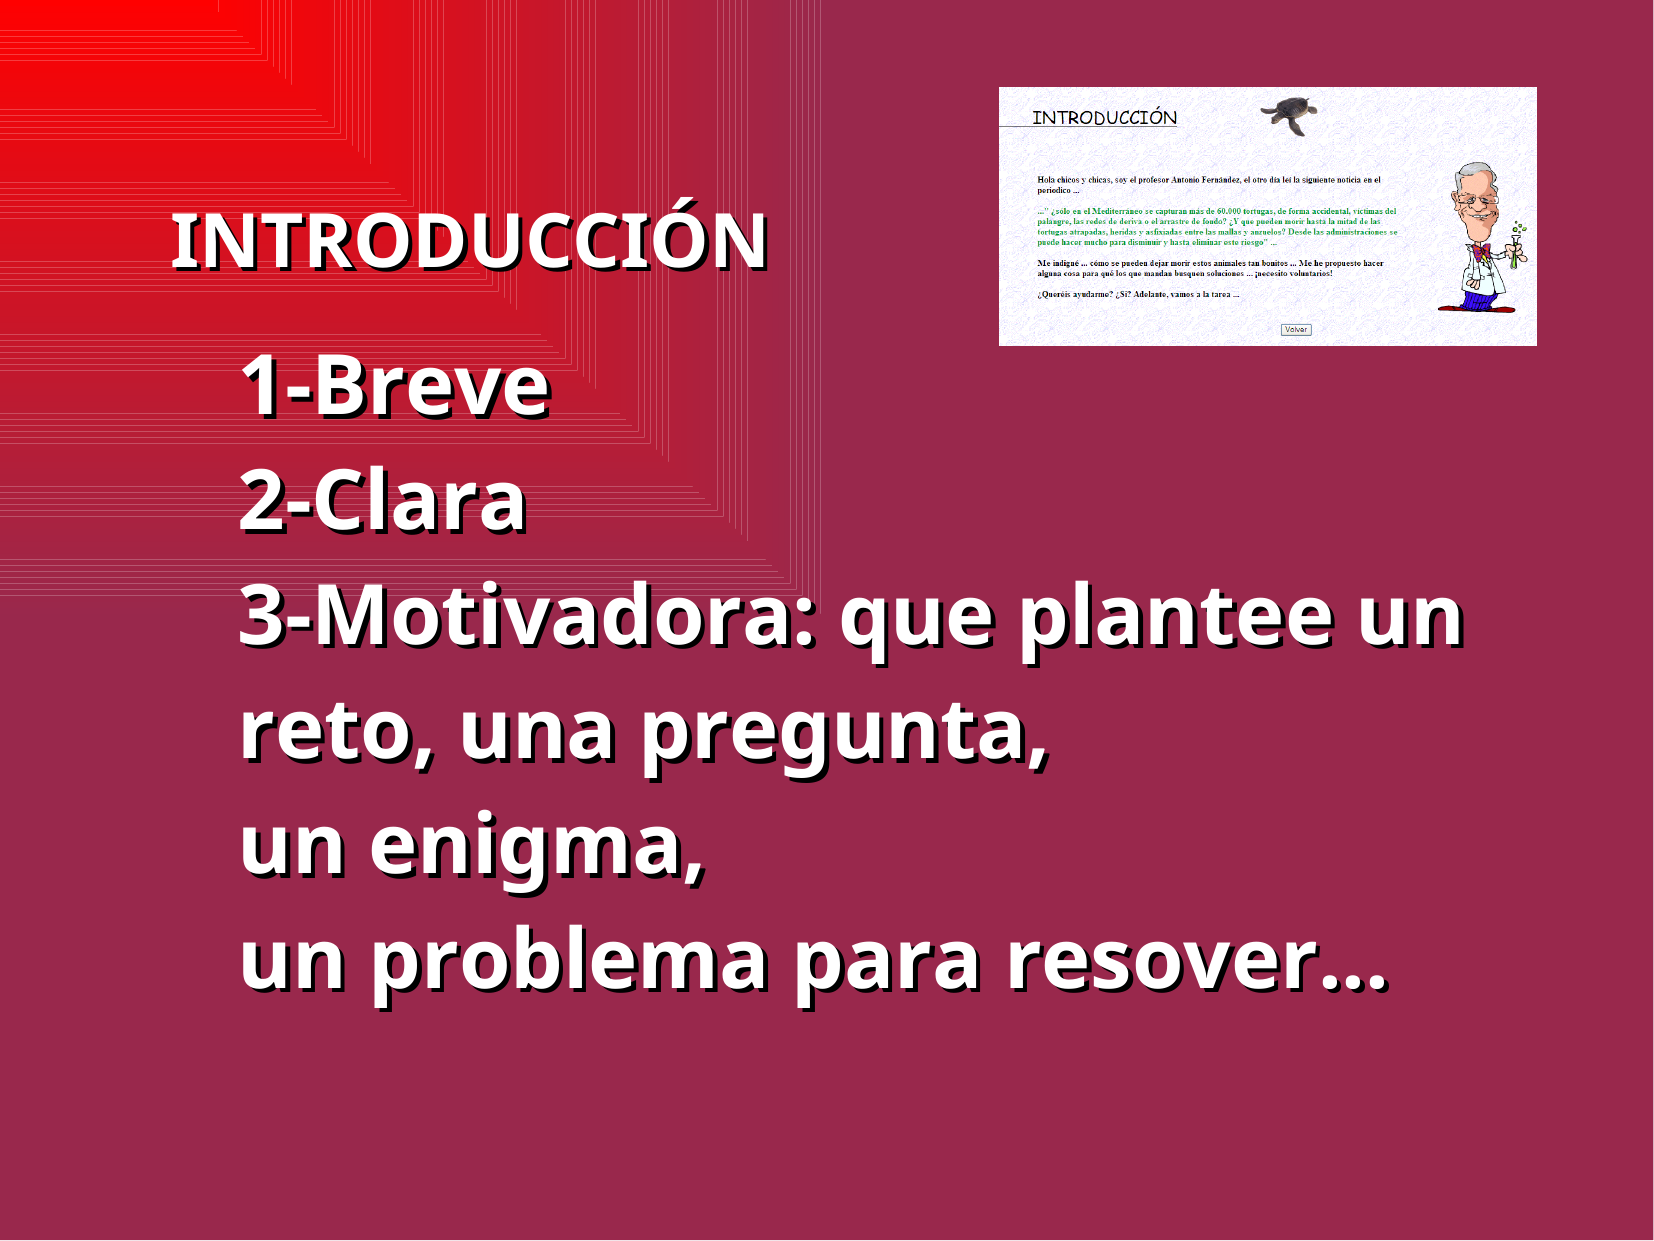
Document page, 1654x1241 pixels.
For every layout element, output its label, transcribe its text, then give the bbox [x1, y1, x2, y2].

picture [999, 87, 1537, 346]
text_box INTRODUCCIÓN [170, 187, 772, 297]
text_box 1-Breve 2-Clara 3-Motivadora: que plantee un reto, una pregunta, un enigma, un problema para resover... [237, 324, 1499, 1013]
